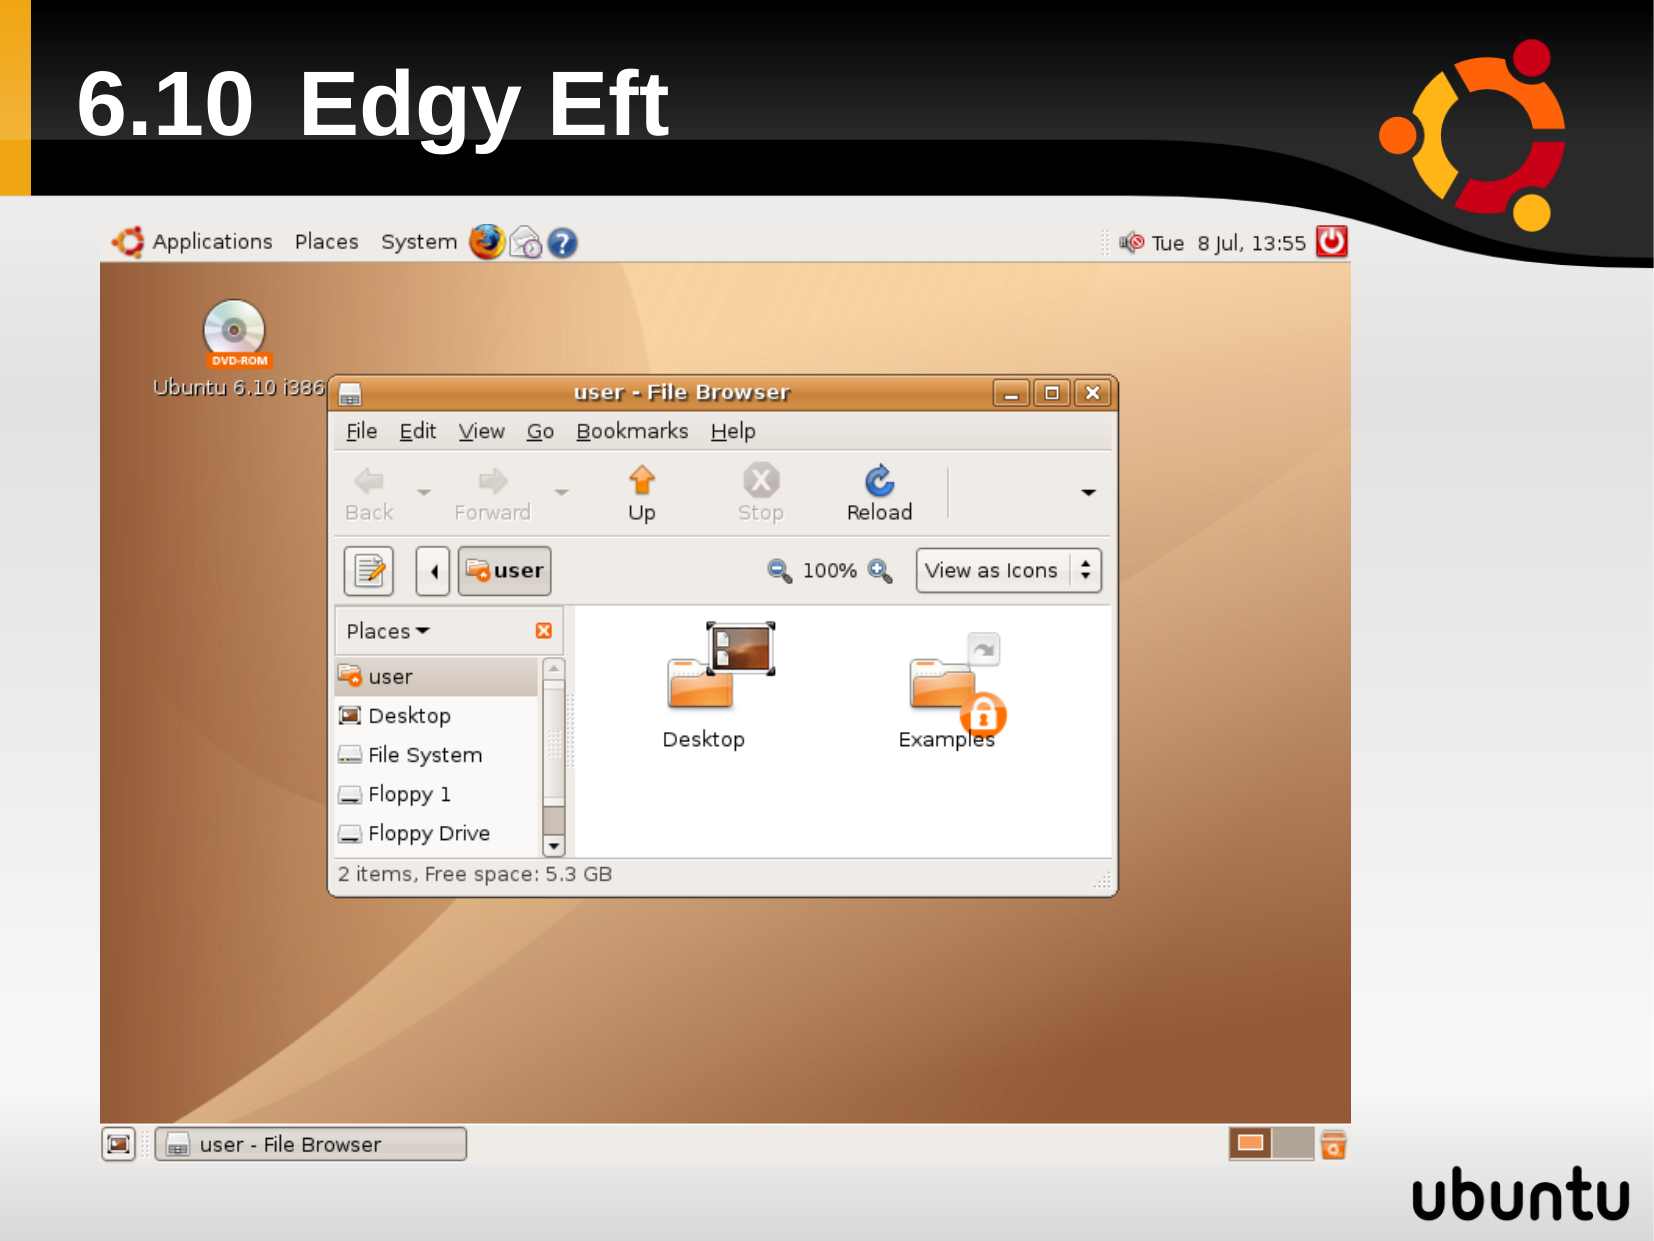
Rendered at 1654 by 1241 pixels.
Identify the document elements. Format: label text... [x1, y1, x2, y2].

picture [0, 0, 1654, 1241]
title 6.10 Edgy Eft [76, 7, 1565, 200]
